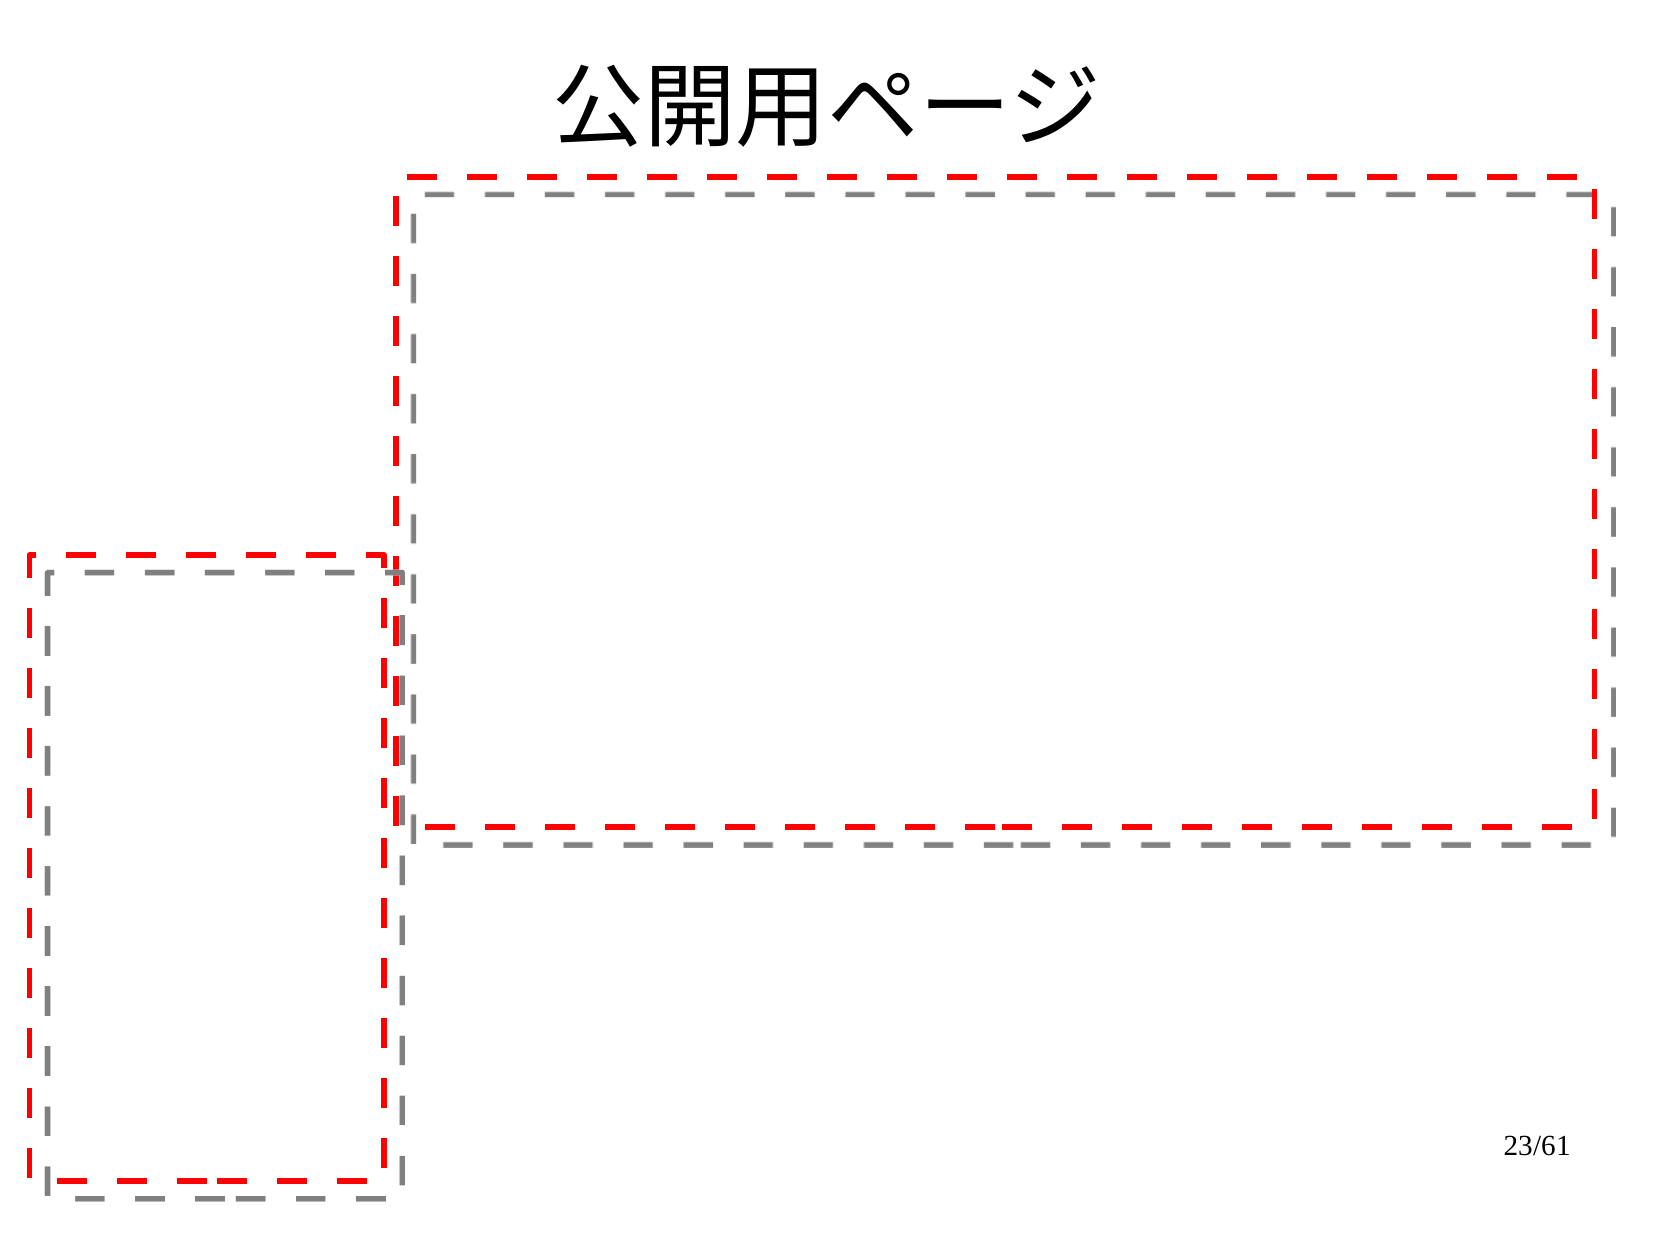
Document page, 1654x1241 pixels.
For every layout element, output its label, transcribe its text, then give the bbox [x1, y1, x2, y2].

title 公開用ページ [82, 0, 1571, 147]
text_box [29, 555, 384, 1182]
picture [35, 147, 1611, 1211]
text_box [395, 177, 1595, 827]
